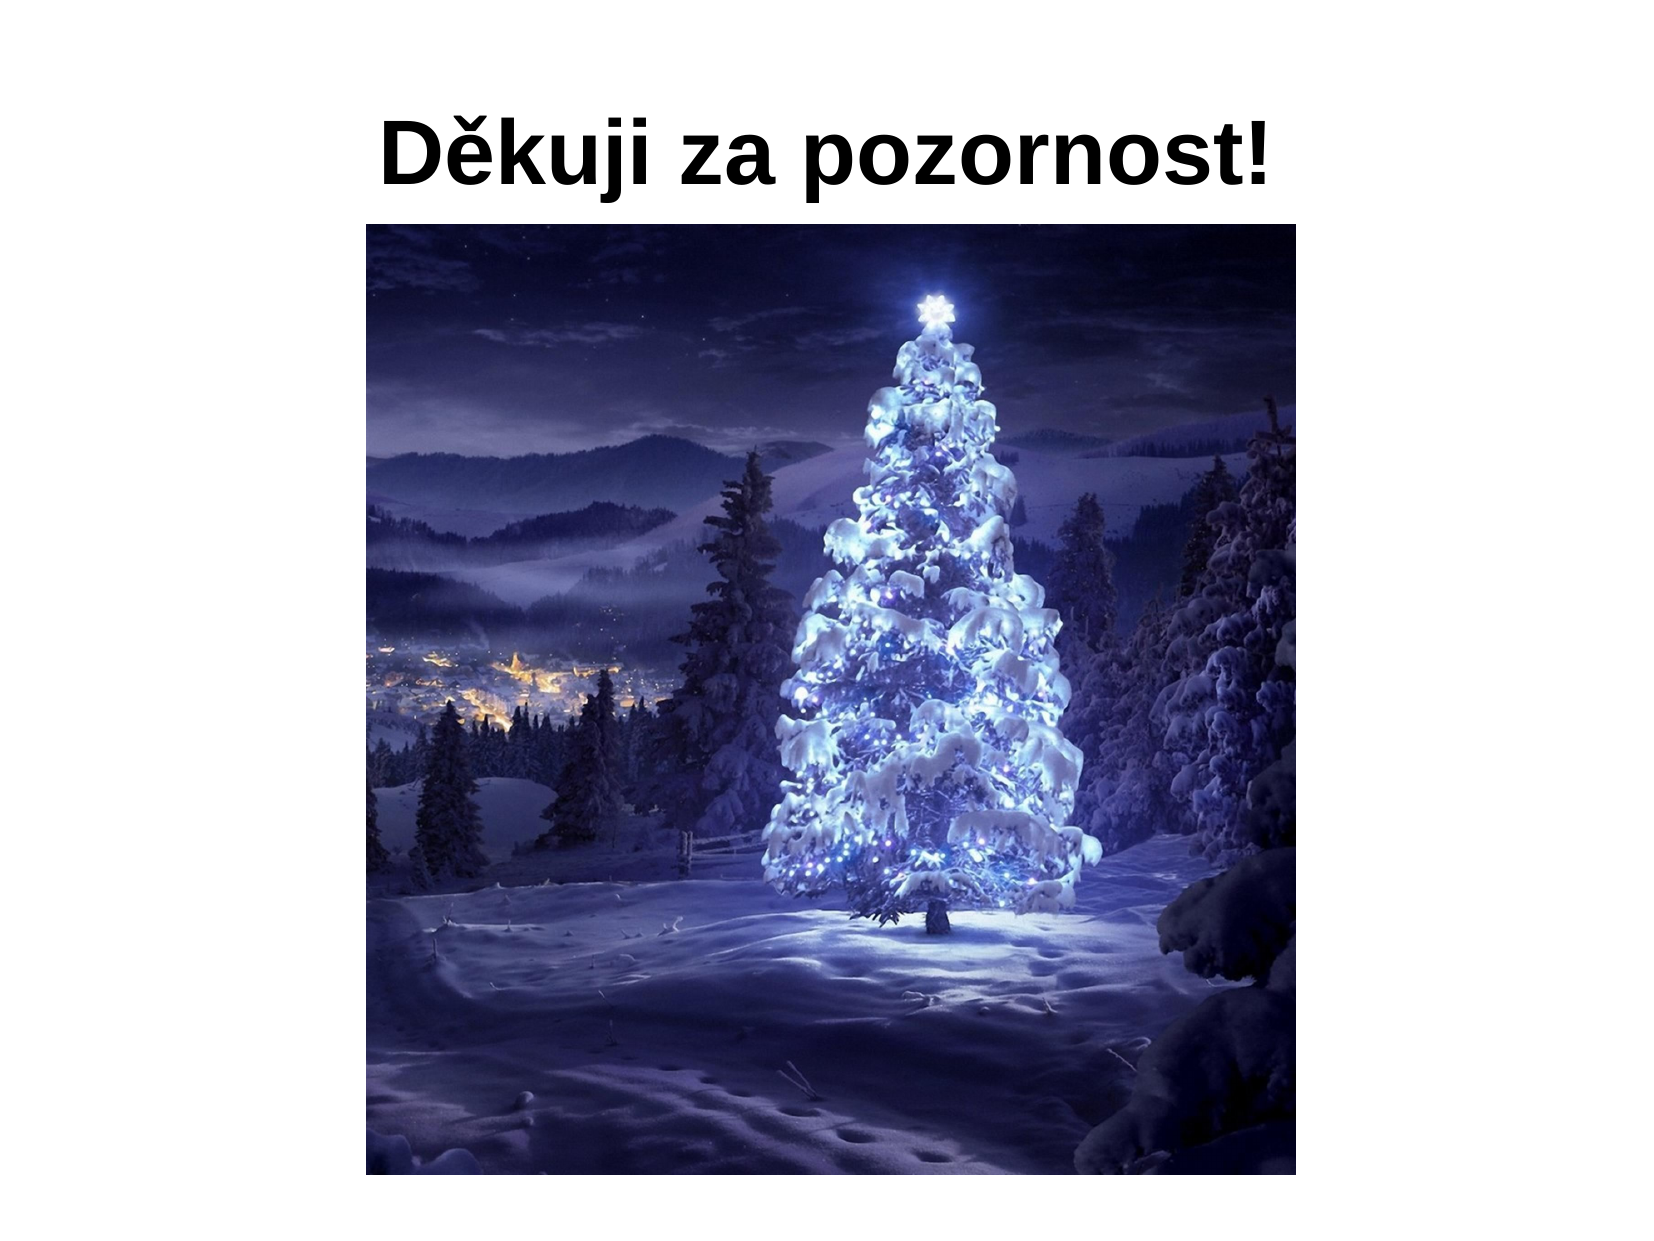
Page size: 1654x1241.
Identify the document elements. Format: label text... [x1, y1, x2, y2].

title Děkuji za pozornost! [82, 49, 1571, 257]
picture [366, 224, 1296, 1175]
